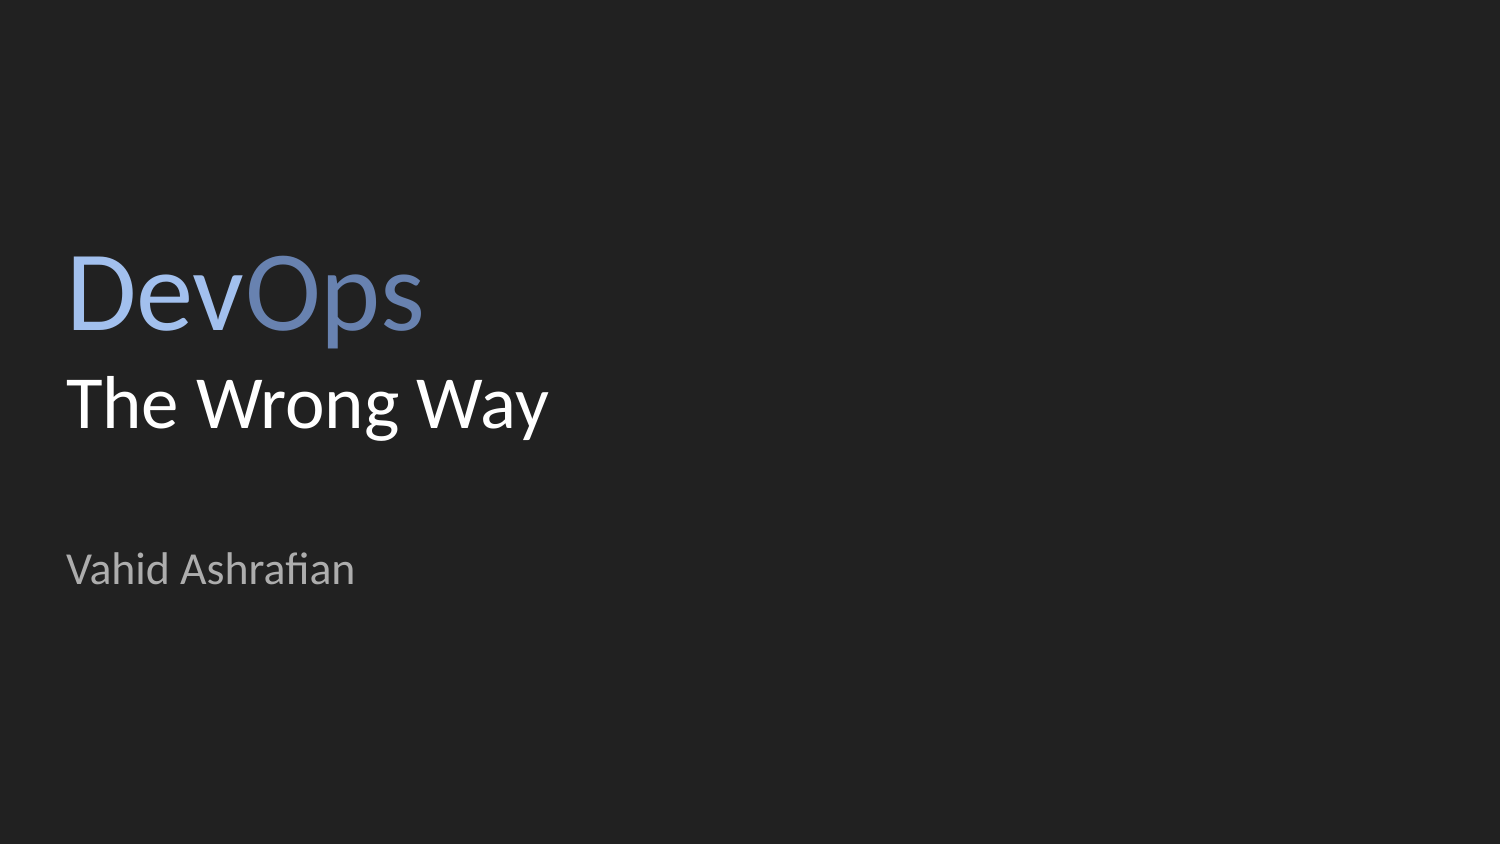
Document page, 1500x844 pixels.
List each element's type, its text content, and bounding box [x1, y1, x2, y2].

subtitle Vahid Ashrafian [51, 463, 1449, 594]
title DevOps The Wrong Way [51, 122, 1449, 459]
